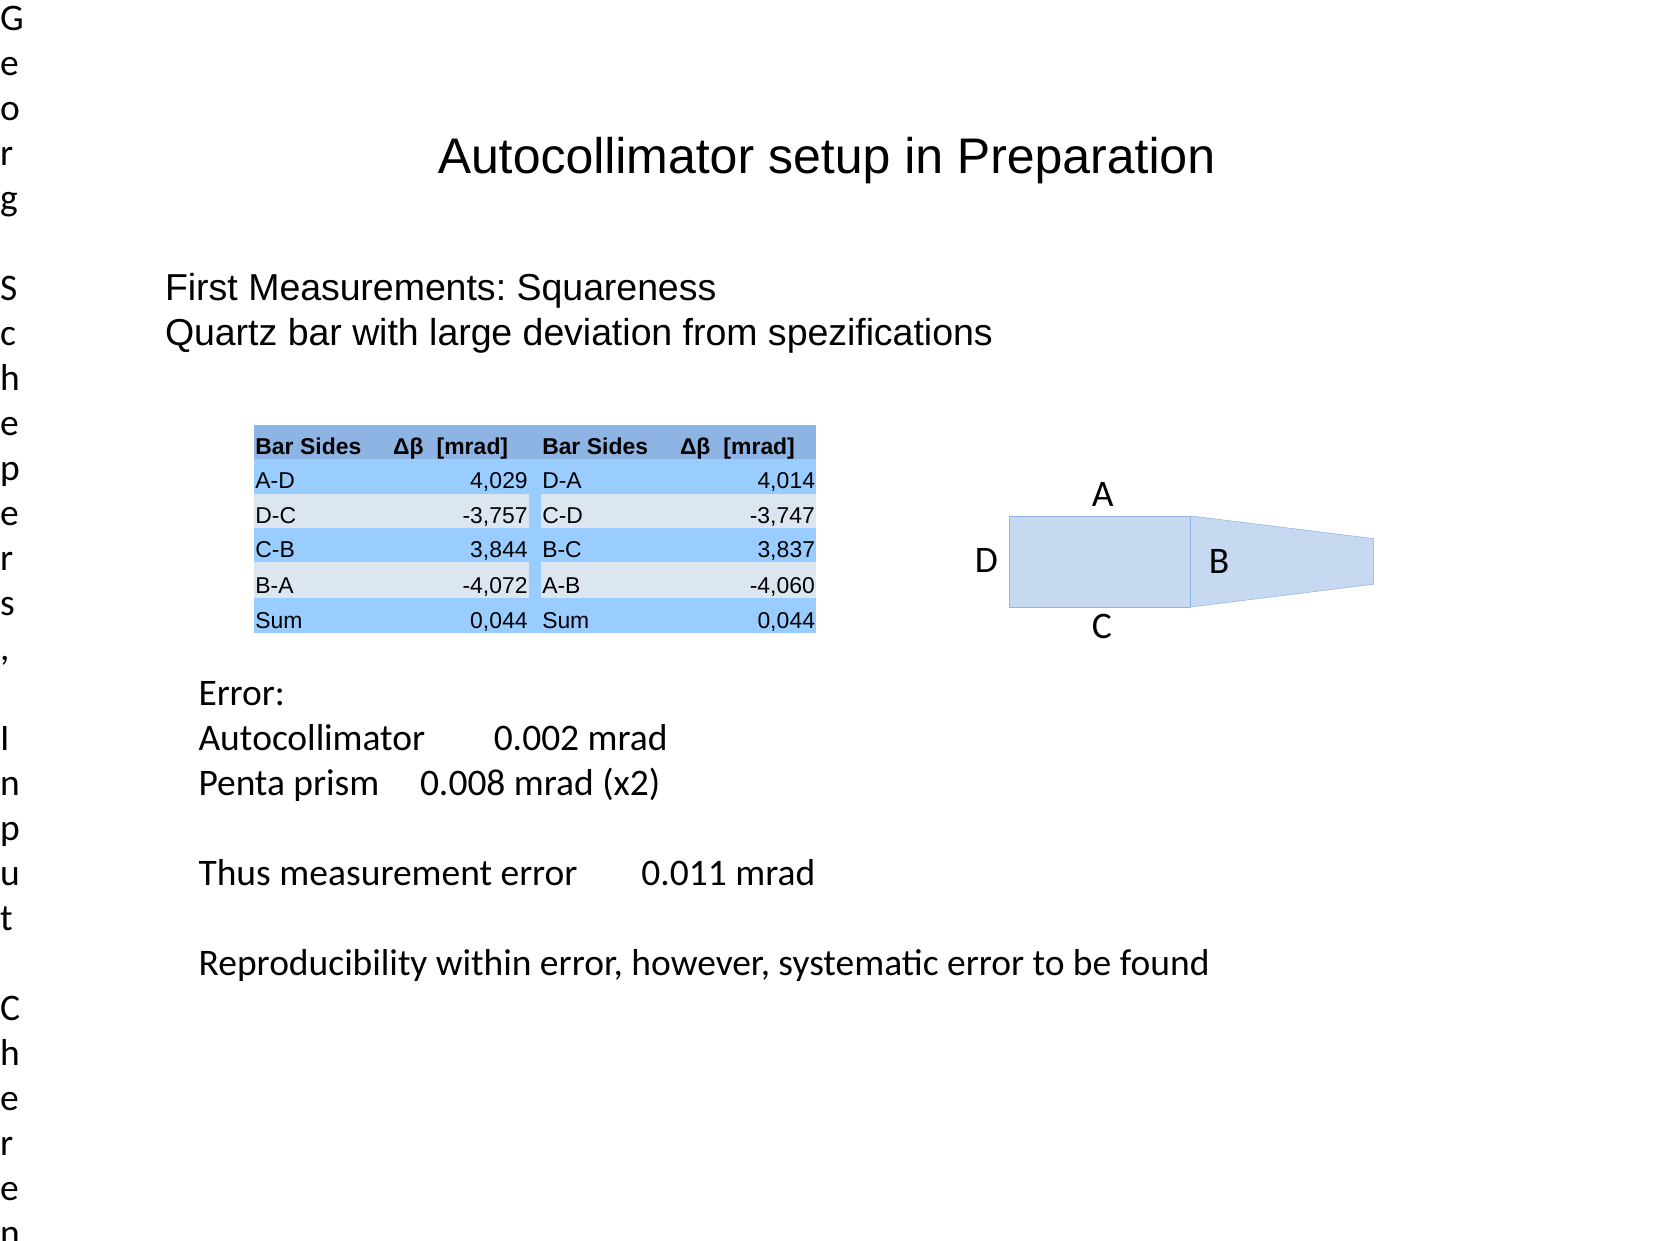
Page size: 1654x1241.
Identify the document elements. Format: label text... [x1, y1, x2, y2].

table_cell [529, 459, 541, 494]
text_box B [1194, 528, 1245, 589]
text_box [1009, 515, 1374, 608]
table_cell Sum [541, 598, 678, 633]
table_header Bar Sides [541, 425, 678, 459]
table_cell Sum [254, 598, 392, 633]
table_cell 3,844 [392, 528, 529, 562]
table_header [529, 425, 541, 459]
table_cell [529, 598, 541, 633]
table_cell 3,837 [678, 528, 816, 562]
table_cell 4,014 [678, 459, 816, 494]
table_header Δβ [mrad] [678, 425, 816, 459]
table_cell A-D [254, 459, 392, 494]
text_box A [1077, 462, 1129, 522]
table_cell -3,757 [392, 494, 529, 528]
table_cell [529, 528, 541, 562]
text_box C [1077, 593, 1127, 654]
table_cell -4,060 [678, 562, 816, 598]
table_cell A-B [541, 562, 678, 598]
table_cell -3,747 [678, 494, 816, 528]
table_cell D-A [541, 459, 678, 494]
table_cell B-C [541, 528, 678, 562]
table_cell C-B [254, 528, 392, 562]
table_cell B-A [254, 562, 392, 598]
table_header Δβ [mrad] [392, 425, 529, 459]
text_box D [960, 527, 1013, 588]
text_box First Measurements: Squareness Quartz bar with large deviation from spezifications [150, 255, 1008, 361]
table_cell 4,029 [392, 459, 529, 494]
table_cell C-D [541, 494, 678, 528]
table_cell [529, 494, 541, 528]
title Autocollimator setup in Preparation [82, 49, 1571, 257]
table_cell -4,072 [392, 562, 529, 598]
text_box Error: Autocollimator 0.002 mrad Penta prism 0.008 mrad (x2) Thus measurement error 0.011 mrad Reproducibility within error, however, systematic error to be found [183, 660, 1226, 991]
table_cell D-C [254, 494, 392, 528]
table_cell 0,044 [678, 598, 816, 633]
table_header Bar Sides [254, 425, 392, 459]
table_cell 0,044 [392, 598, 529, 633]
table_cell [529, 562, 541, 598]
